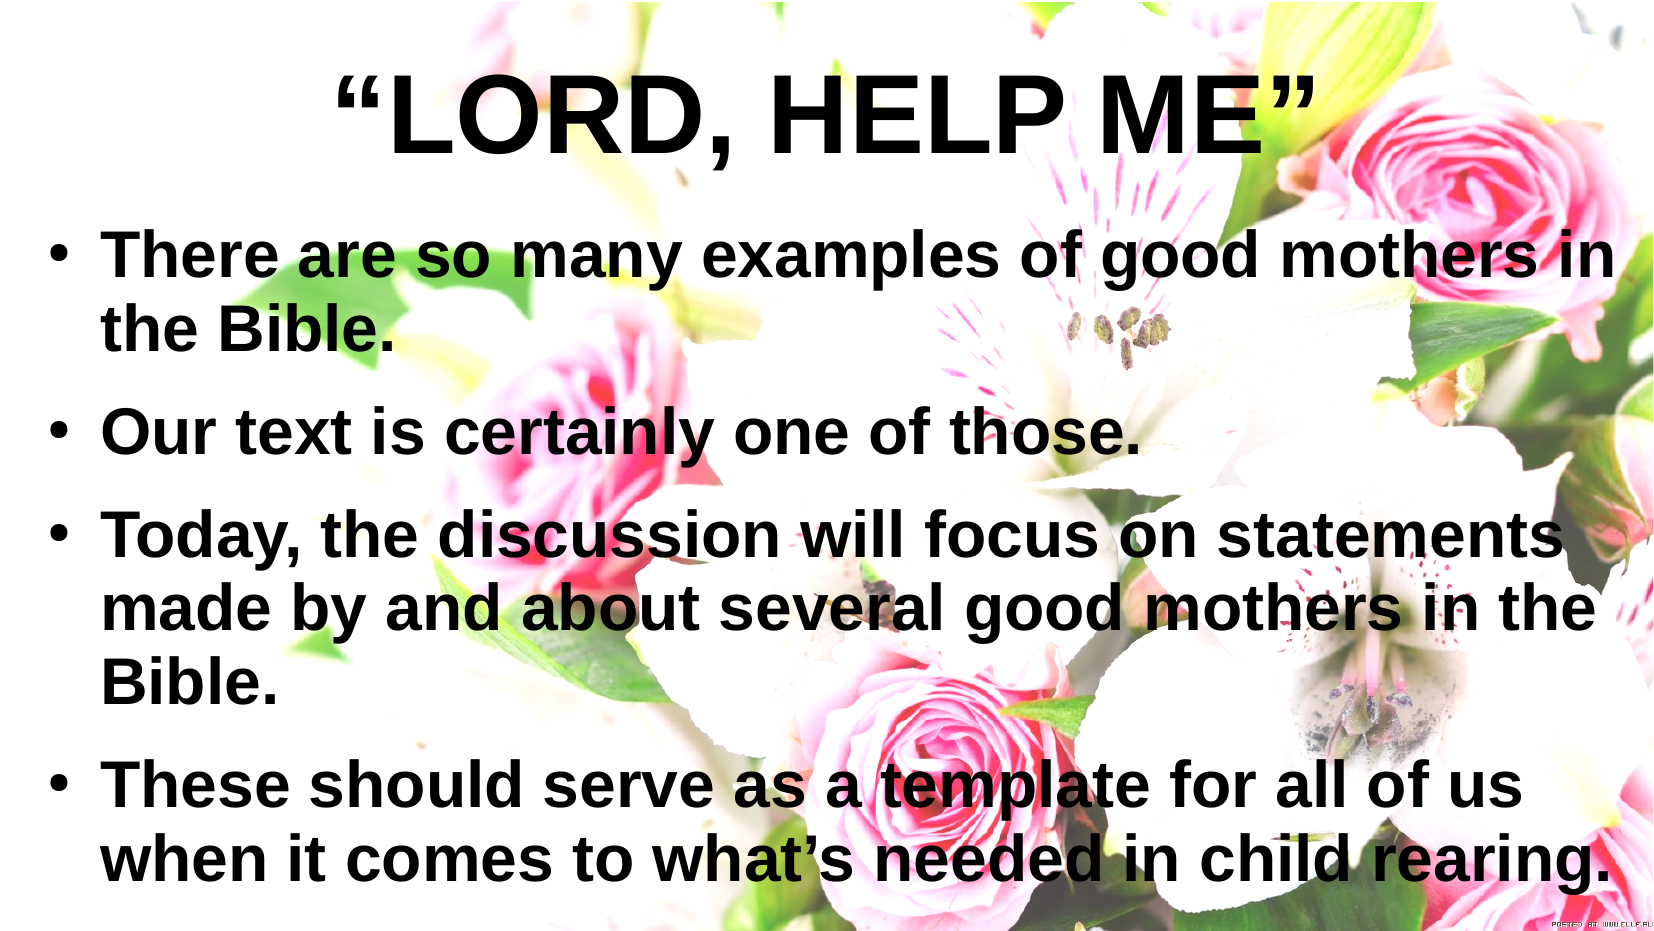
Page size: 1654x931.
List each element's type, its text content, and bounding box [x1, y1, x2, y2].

picture [5, 2, 1654, 931]
title “LORD, HELP ME” [82, 37, 1571, 193]
list There are so many examples of good mothers in the Bible. Our text is certainly one of those. Today, the discussion will focus on statements made by and about several good mothers in the Bible. These should serve as a template for all of us when it comes to what’s needed in child rearing. [30, 217, 1636, 901]
